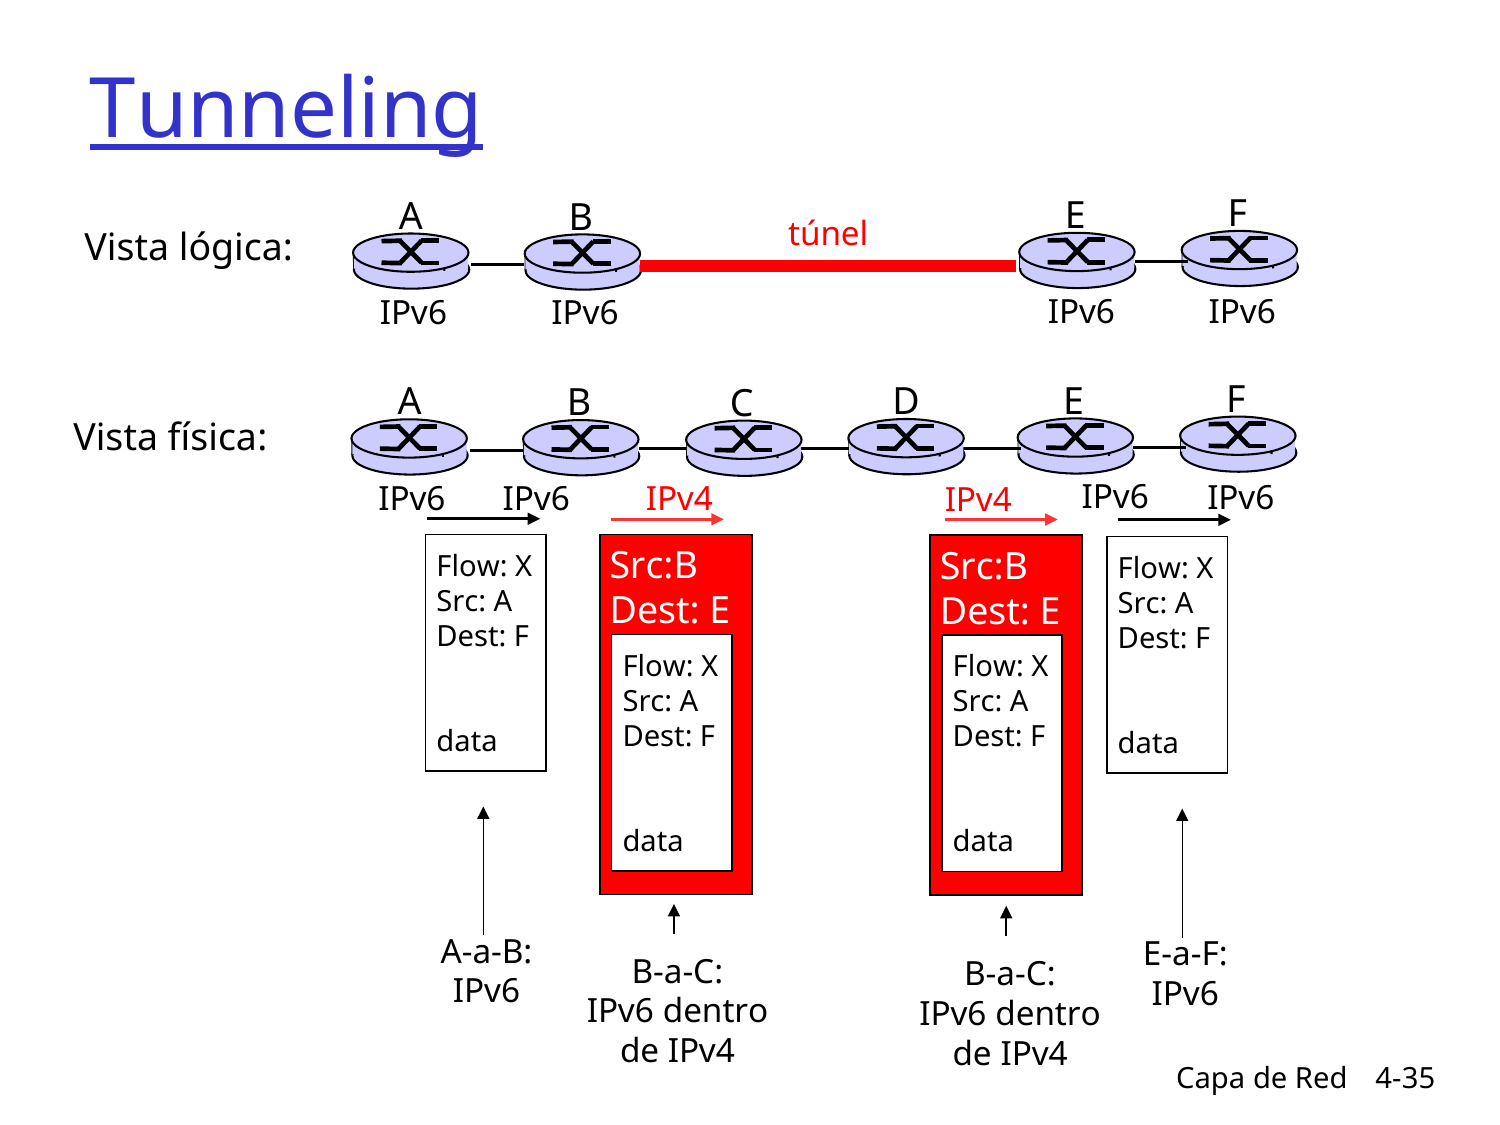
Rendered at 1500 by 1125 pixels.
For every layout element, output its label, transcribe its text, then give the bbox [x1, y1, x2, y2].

text_box [523, 422, 640, 476]
text_box IPv6 [1033, 282, 1130, 338]
text_box [686, 422, 803, 476]
text_box [425, 766, 547, 772]
text_box B [553, 184, 608, 246]
text_box IPv6 [536, 283, 634, 339]
text_box [848, 421, 965, 475]
text_box [1181, 232, 1298, 282]
text_box [425, 534, 547, 539]
text_box [599, 534, 752, 895]
text_box F [1211, 367, 1261, 428]
text_box IPv6 [1193, 282, 1291, 339]
text_box IPv6 [487, 520, 527, 525]
text_box IPv6 [1192, 468, 1290, 524]
text_box A [382, 369, 437, 431]
text_box Vista física: [58, 404, 283, 466]
text_box IPv6 [365, 283, 462, 339]
text_box Flow: X Src: A Dest: F data [421, 539, 548, 766]
text_box [353, 235, 470, 283]
text_box A [384, 184, 438, 245]
text_box B-a-C: IPv6 dentro de IPv4 [904, 944, 1116, 1080]
text_box [524, 236, 1015, 283]
text_box C [715, 371, 769, 432]
text_box IPv6 [487, 469, 585, 525]
text_box [1106, 536, 1228, 541]
text_box B-a-C: IPv6 dentro de IPv4 [572, 942, 784, 1078]
text_box B [552, 370, 607, 431]
text_box IPv6 [363, 468, 461, 525]
title Tunneling [75, 15, 1463, 196]
text_box Src:B Dest: E [594, 533, 746, 640]
text_box IPv4 [631, 521, 711, 526]
text_box F [1212, 181, 1262, 242]
text_box túnel [773, 204, 884, 261]
text_box IPv4 [930, 470, 1027, 526]
text_box [1106, 768, 1228, 774]
text_box Flow: X Src: A Dest: F data [937, 640, 1064, 866]
text_box Src:B Dest: E [925, 534, 1076, 640]
text_box IPv4 [631, 469, 729, 526]
text_box E [1050, 183, 1101, 244]
text_box D [877, 369, 935, 430]
text_box Vista lógica: [69, 215, 308, 277]
text_box [930, 535, 1082, 896]
text_box A-a-B: IPv6 [425, 922, 548, 1018]
text_box E-a-F: IPv6 [1128, 924, 1243, 1020]
text_box Flow: X Src: A Dest: F data [607, 640, 734, 865]
text_box [1017, 420, 1134, 474]
text_box IPv6 [1066, 467, 1164, 524]
text_box [351, 421, 468, 468]
text_box [1180, 418, 1297, 468]
text_box [1019, 234, 1136, 282]
text_box E [1048, 368, 1099, 430]
text_box Flow: X Src: A Dest: F data [1103, 541, 1229, 768]
